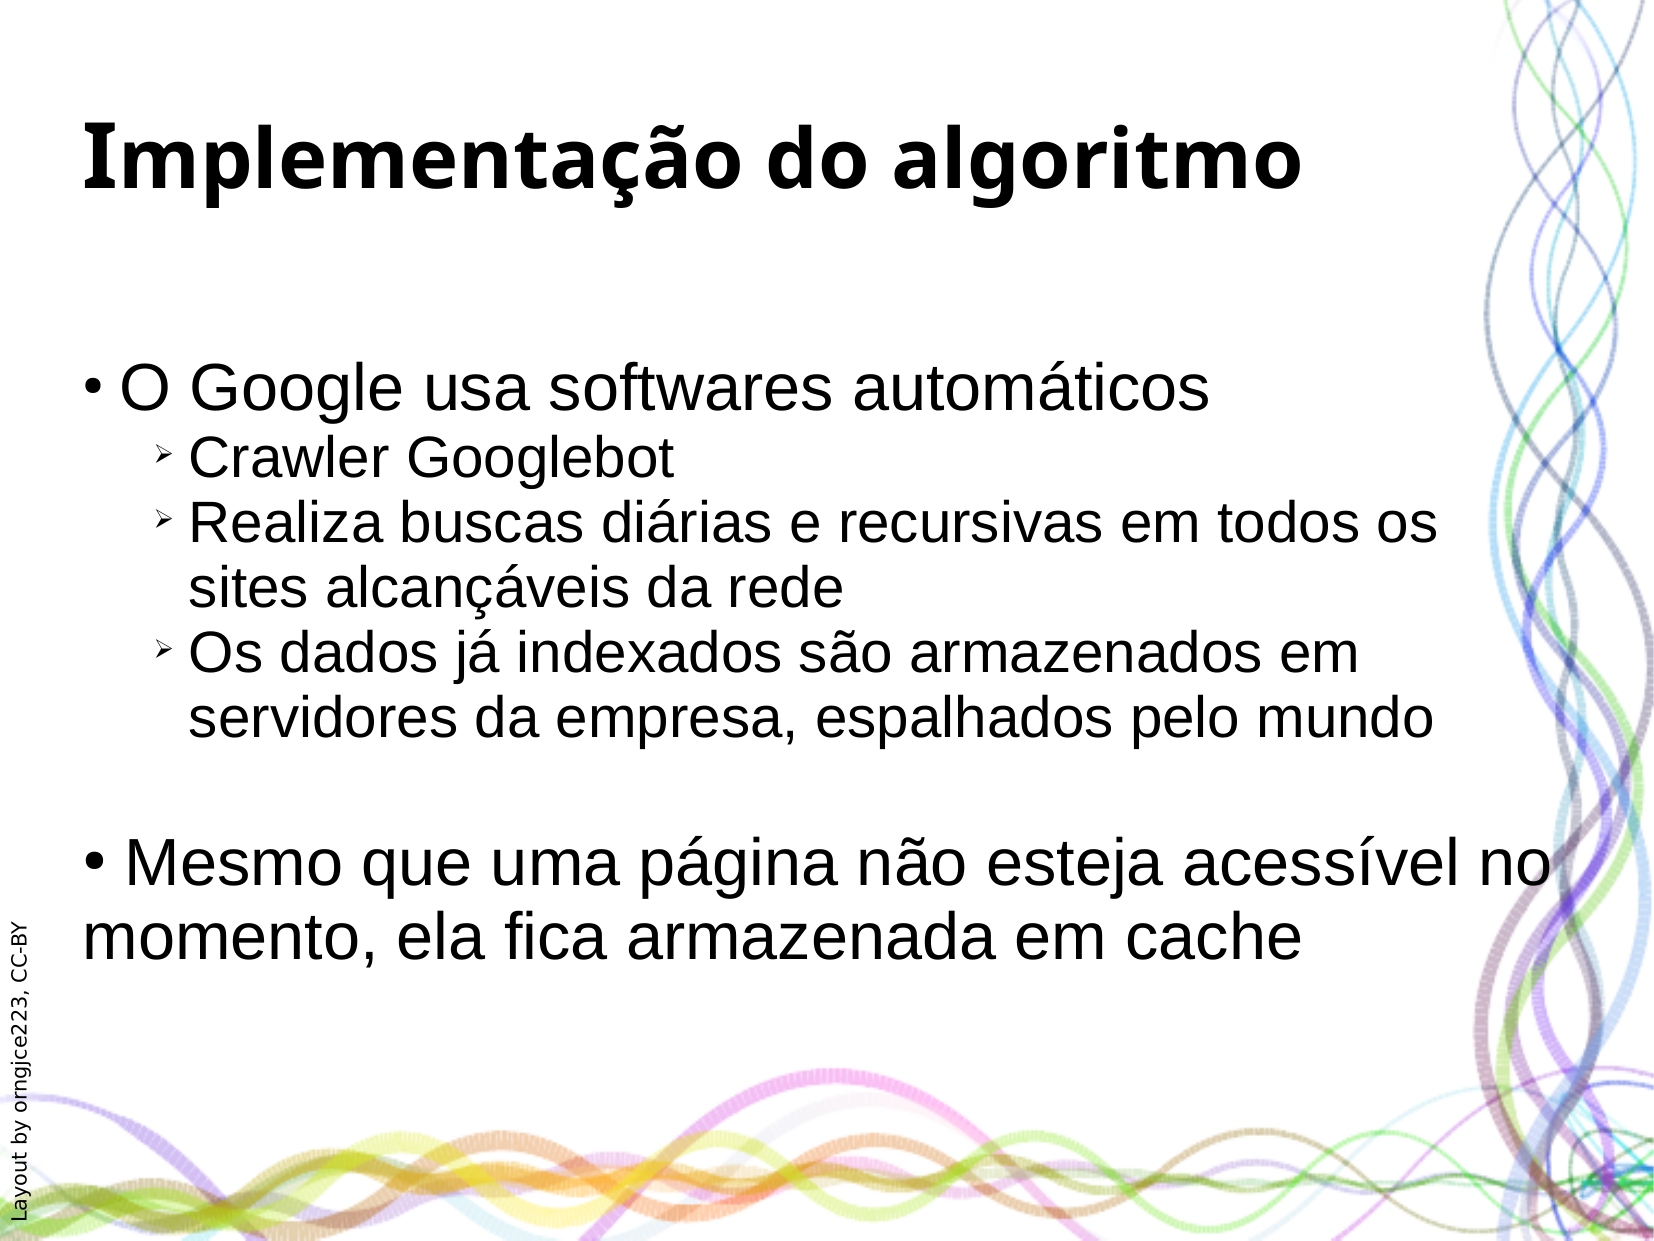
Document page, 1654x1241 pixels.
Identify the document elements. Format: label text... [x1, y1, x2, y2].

title Implementação do algoritmo [82, 49, 1571, 257]
picture [0, 0, 1654, 1241]
subtitle O Google usa softwares automáticos Crawler Googlebot Realiza buscas diárias e recursivas em todos os sites alcançáveis da rede Os dados já indexados são armazenados em servidores da empresa, espalhados pelo mundo Mesmo que uma página não esteja acessível no momento, ela fica armazenada em cache [82, 290, 1571, 1109]
